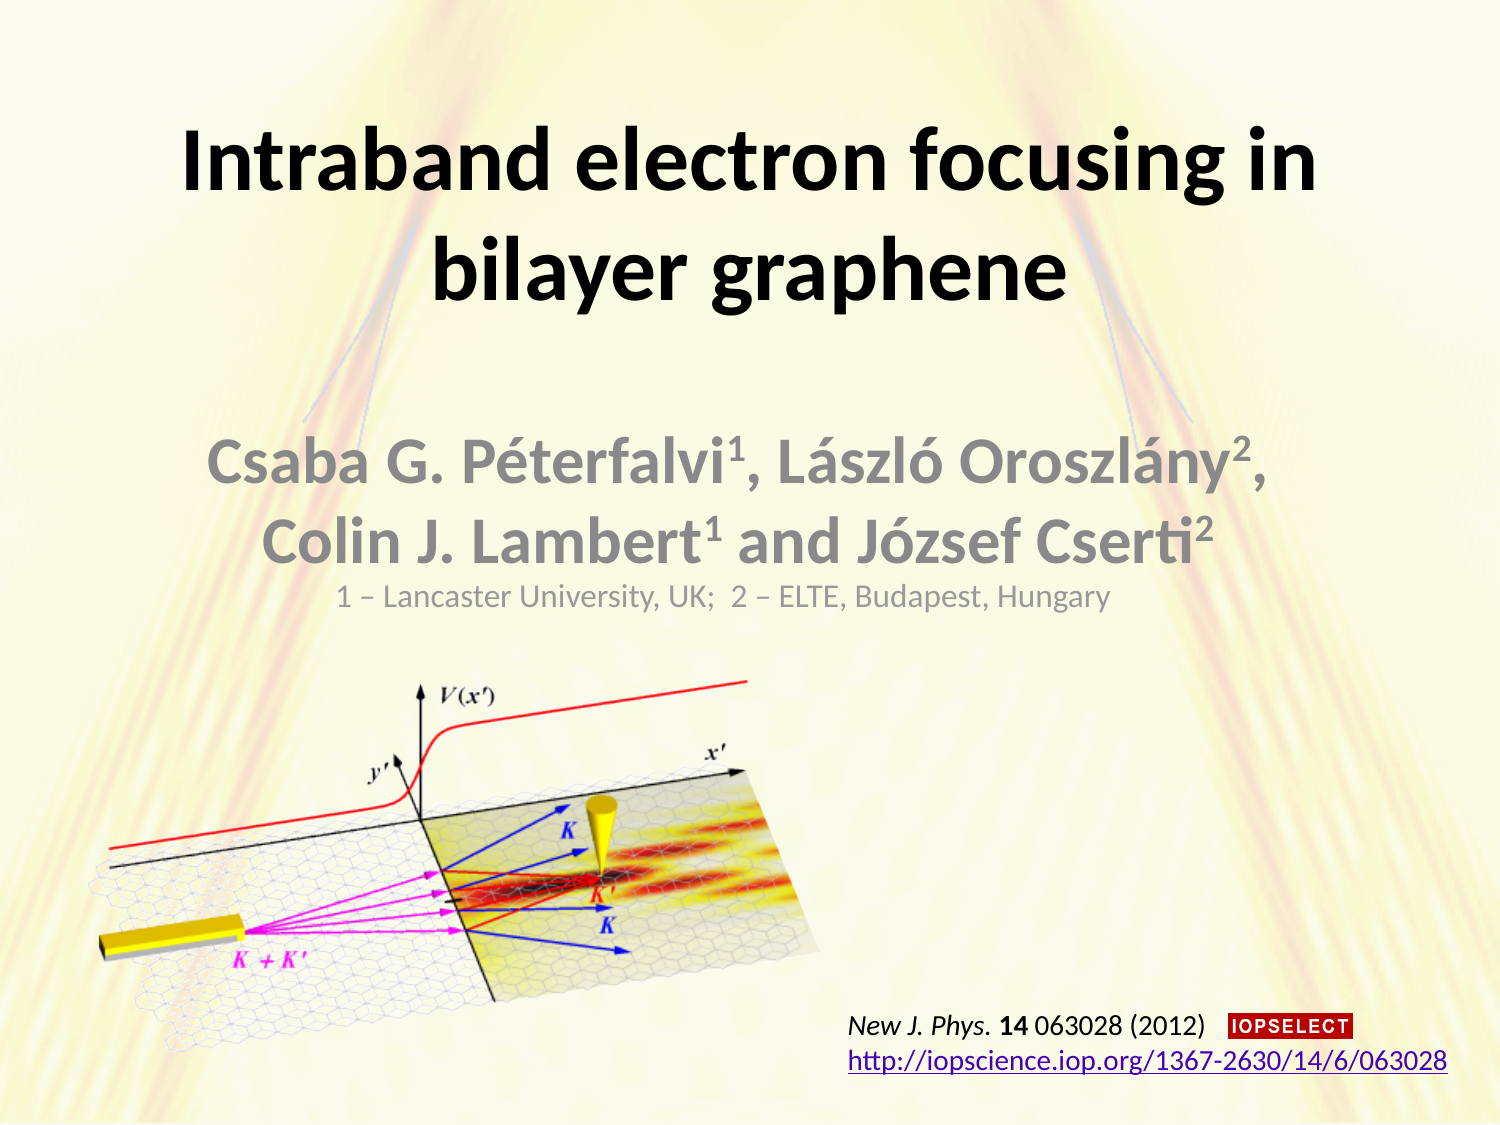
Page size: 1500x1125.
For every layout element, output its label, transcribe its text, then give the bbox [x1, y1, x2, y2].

text_box 1 – Lancaster University, UK; 2 – ELTE, Budapest, Hungary [265, 566, 1182, 626]
picture [0, 0, 1500, 1125]
title Intraband electron focusing in bilayer graphene [112, 88, 1388, 330]
subtitle Csaba G. Péterfalvi1, László Oroszlány2, Colin J. Lambert1 and József Cserti2 [147, 408, 1329, 606]
text_box New J. Phys. 14 063028 (2012) http://iopscience.iop.org/1367-2630/14/6/063028 [832, 964, 1477, 1085]
